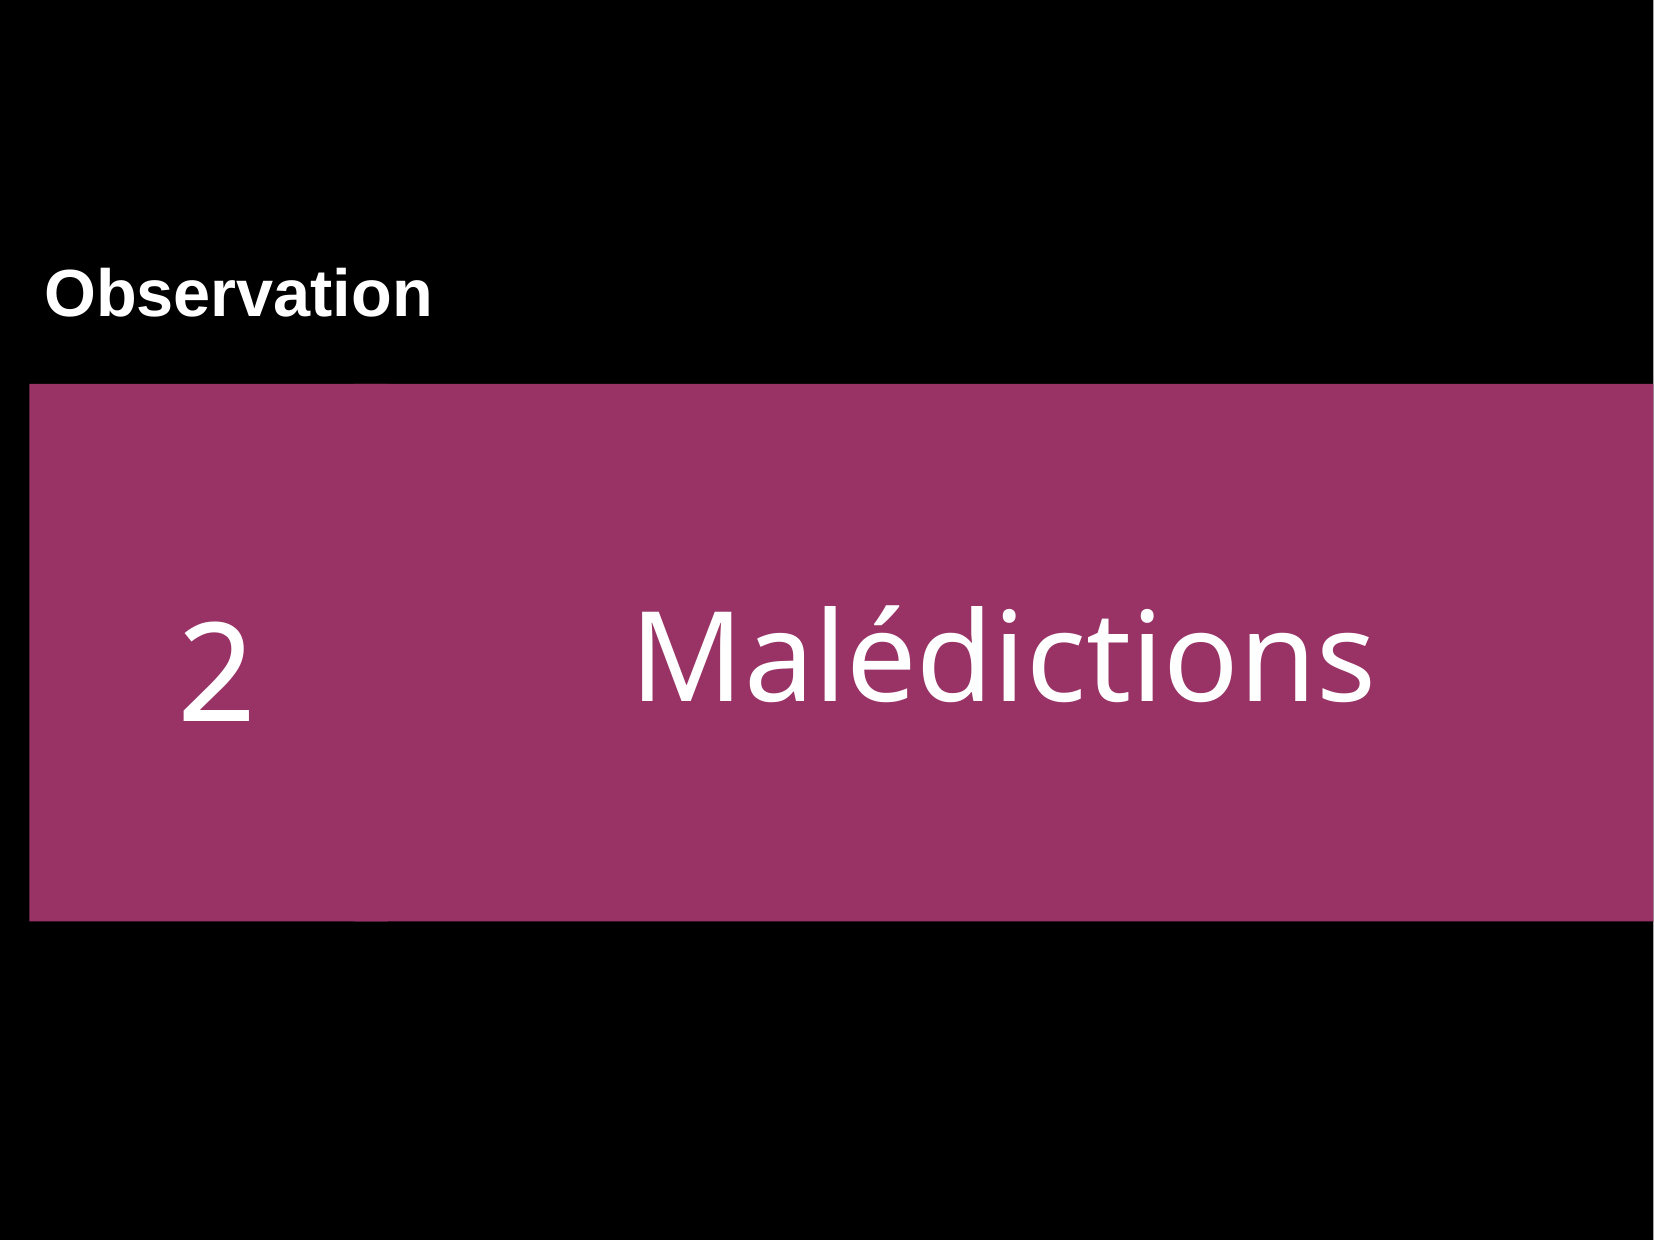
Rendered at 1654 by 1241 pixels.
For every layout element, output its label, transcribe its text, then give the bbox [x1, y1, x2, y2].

text_box Malédictions [354, 383, 1654, 922]
text_box [29, 383, 354, 922]
text_box Observation [29, 247, 1654, 339]
text_box 2 [159, 566, 300, 770]
